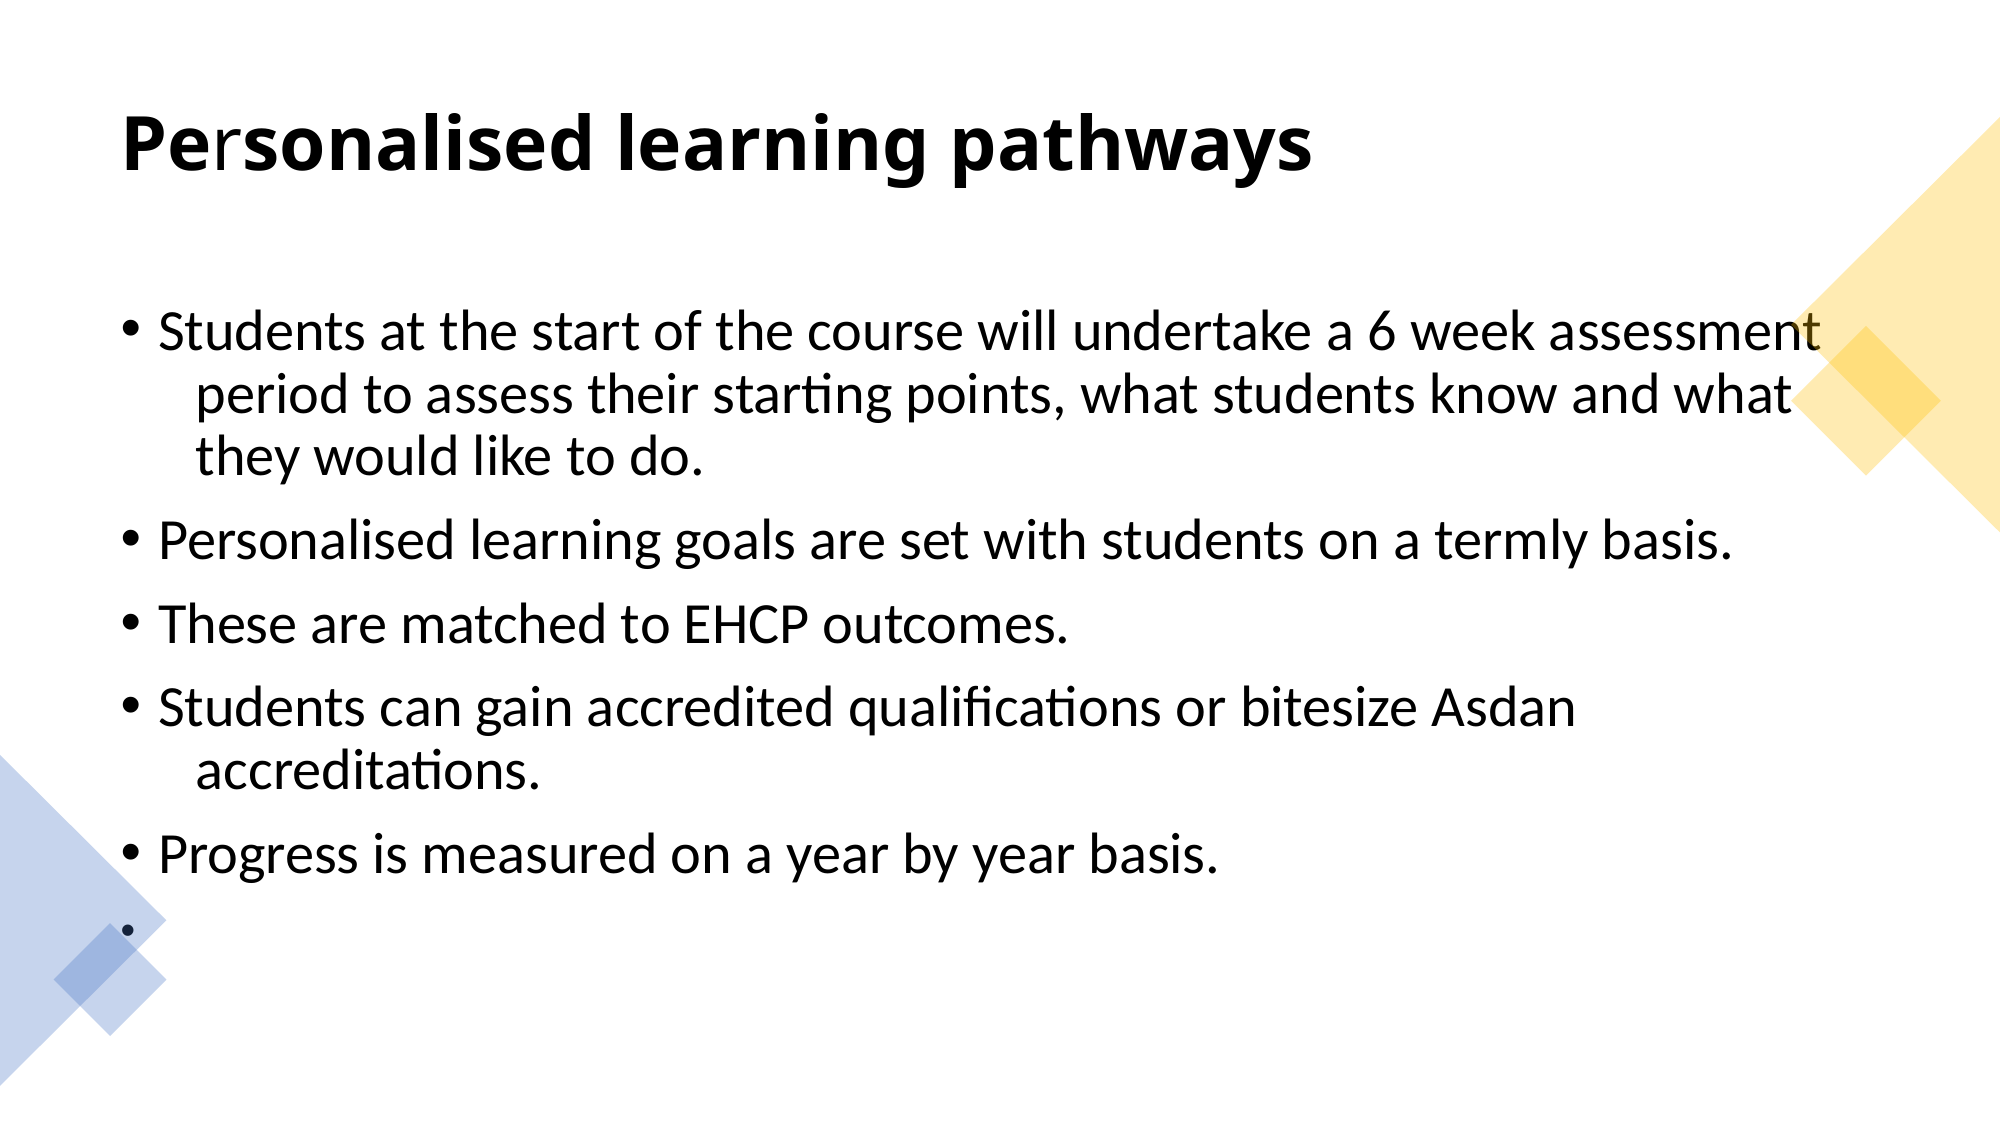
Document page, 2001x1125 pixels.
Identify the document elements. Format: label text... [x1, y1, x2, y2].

list Students at the start of the course will undertake a 6 week assessment period to assess their starting points, what students know and what they would like to do. Personalised learning goals are set with students on a termly basis. These are matched to EHCP outcomes. Students can gain accredited qualifications or bitesize Asdan accreditations. Progress is measured on a year by year basis. [105, 292, 1895, 1014]
text_box [0, 0, 2000, 1125]
title Personalised learning pathways [105, 52, 1895, 240]
